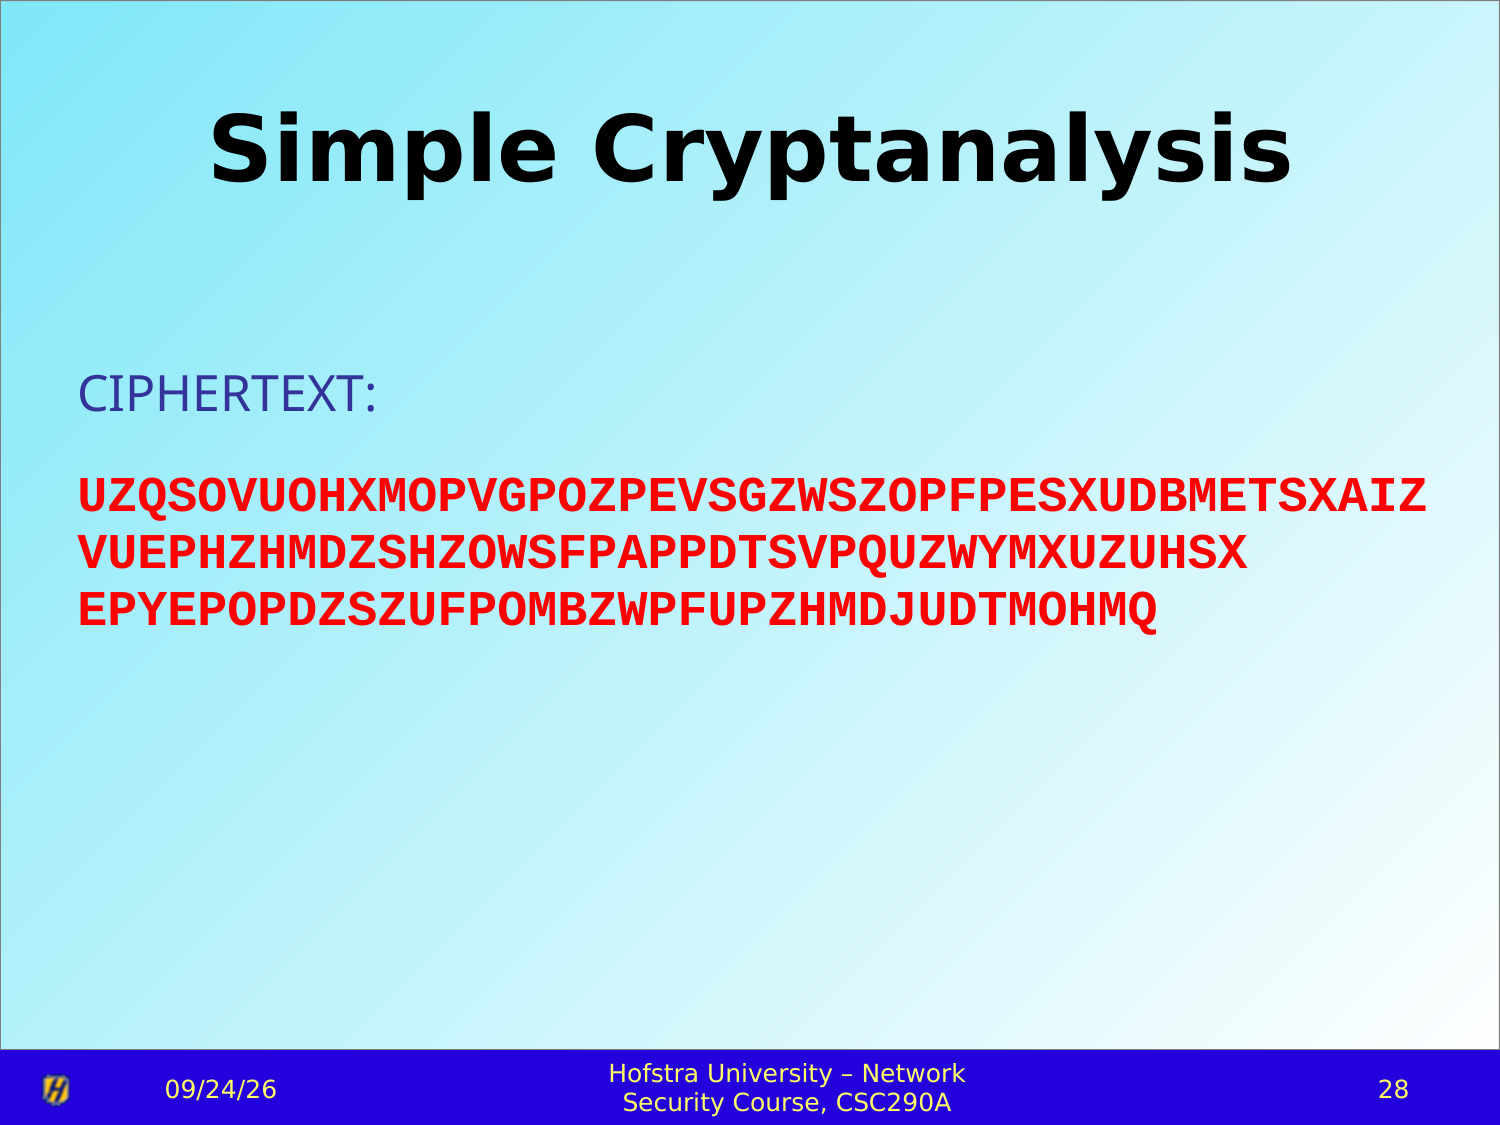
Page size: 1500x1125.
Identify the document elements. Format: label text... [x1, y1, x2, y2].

text_box CIPHERTEXT: [62, 349, 393, 434]
title Simple Cryptanalysis [112, 88, 1391, 212]
text_box UZQSOVUOHXMOPVGPOZPEVSGZWSZOPFPESXUDBMETSXAIZ VUEPHZHMDZSHZOWSFPAPPDTSVPQUZWYMXUZUHSX EPYEPOPDZSZUFPOMBZWPFUPZHMDJUDTMOHMQ [62, 462, 1443, 649]
picture [37, 1072, 76, 1110]
